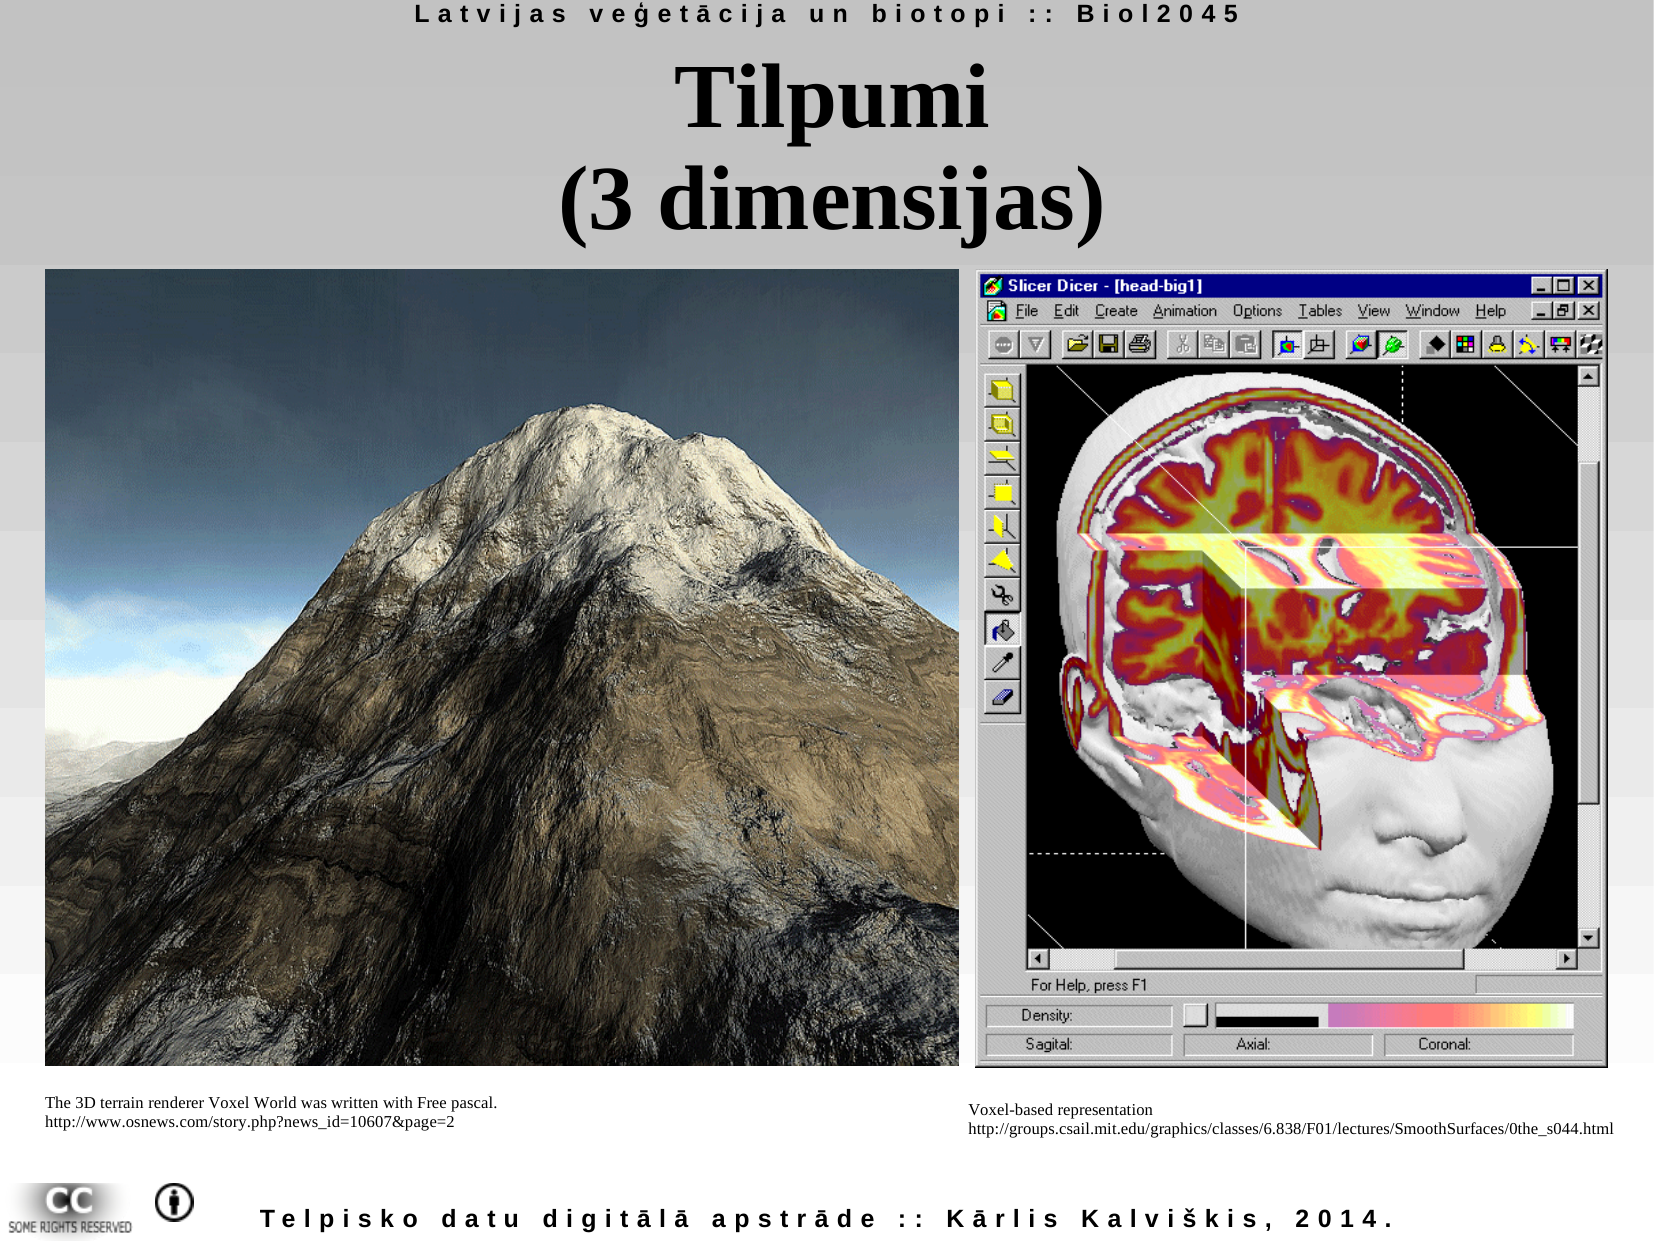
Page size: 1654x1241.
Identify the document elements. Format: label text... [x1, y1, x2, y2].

picture [0, 0, 1654, 1241]
title Tilpumi (3 dimensijas) [126, 46, 1539, 254]
text_box Voxel-based representation http://groups.csail.mit.edu/graphics/classes/6.838/F01/lectures/SmoothSurfaces/0the_s044.html [968, 1100, 1612, 1138]
text_box The 3D terrain renderer Voxel World was written with Free pascal. http://www.osnews.com/story.php?news_id=10607&page=2 [45, 1093, 494, 1131]
